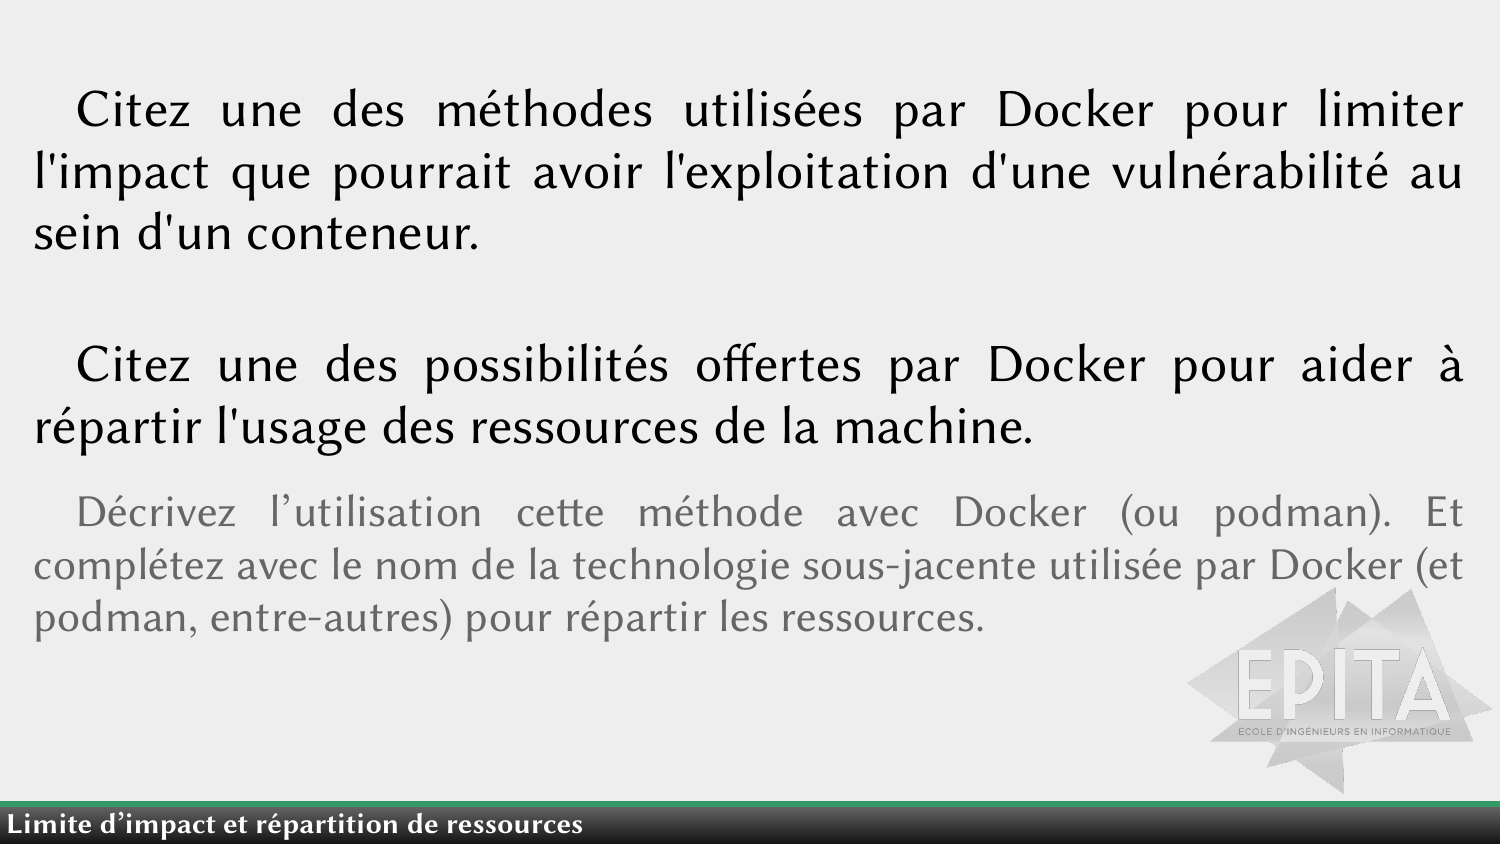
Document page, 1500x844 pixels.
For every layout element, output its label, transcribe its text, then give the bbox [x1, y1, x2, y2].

picture [1187, 587, 1492, 794]
title Limite d’impact et répartition de ressources [5, 801, 1075, 844]
list Citez une des méthodes utilisées par Docker pour limiter l'impact que pourrait avoir l'exploitation d'une vulnérabilité au sein d'un conteneur. Citez une des possibilités offertes par Docker pour aider à répartir l'usage des ressources de la machine. Décrivez l’utilisation cette méthode avec Docker (ou podman). Et complétez avec le nom de la technologie sous-jacente utilisée par Docker (et podman, entre-autres) pour répartir les ressources. [33, 70, 1467, 650]
